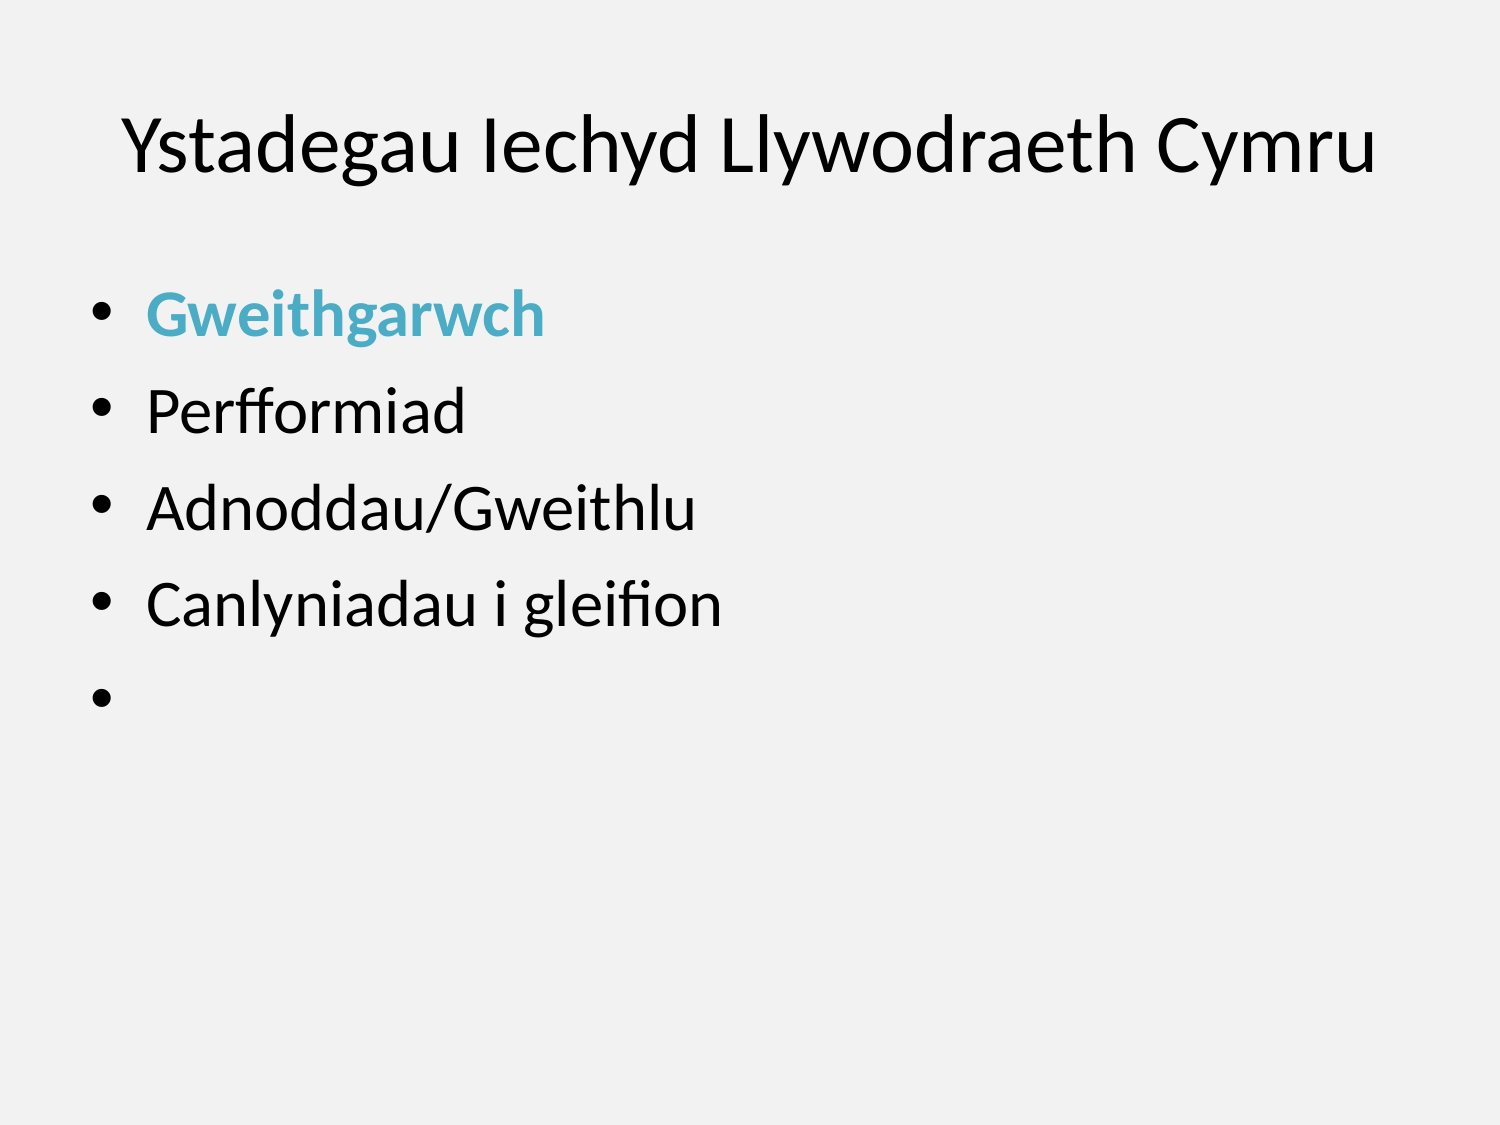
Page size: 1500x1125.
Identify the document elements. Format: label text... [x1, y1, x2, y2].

list Gweithgarwch Perfformiad Adnoddau/Gweithlu Canlyniadau i gleifion [75, 262, 1426, 1005]
title Ystadegau Iechyd Llywodraeth Cymru [75, 45, 1426, 233]
